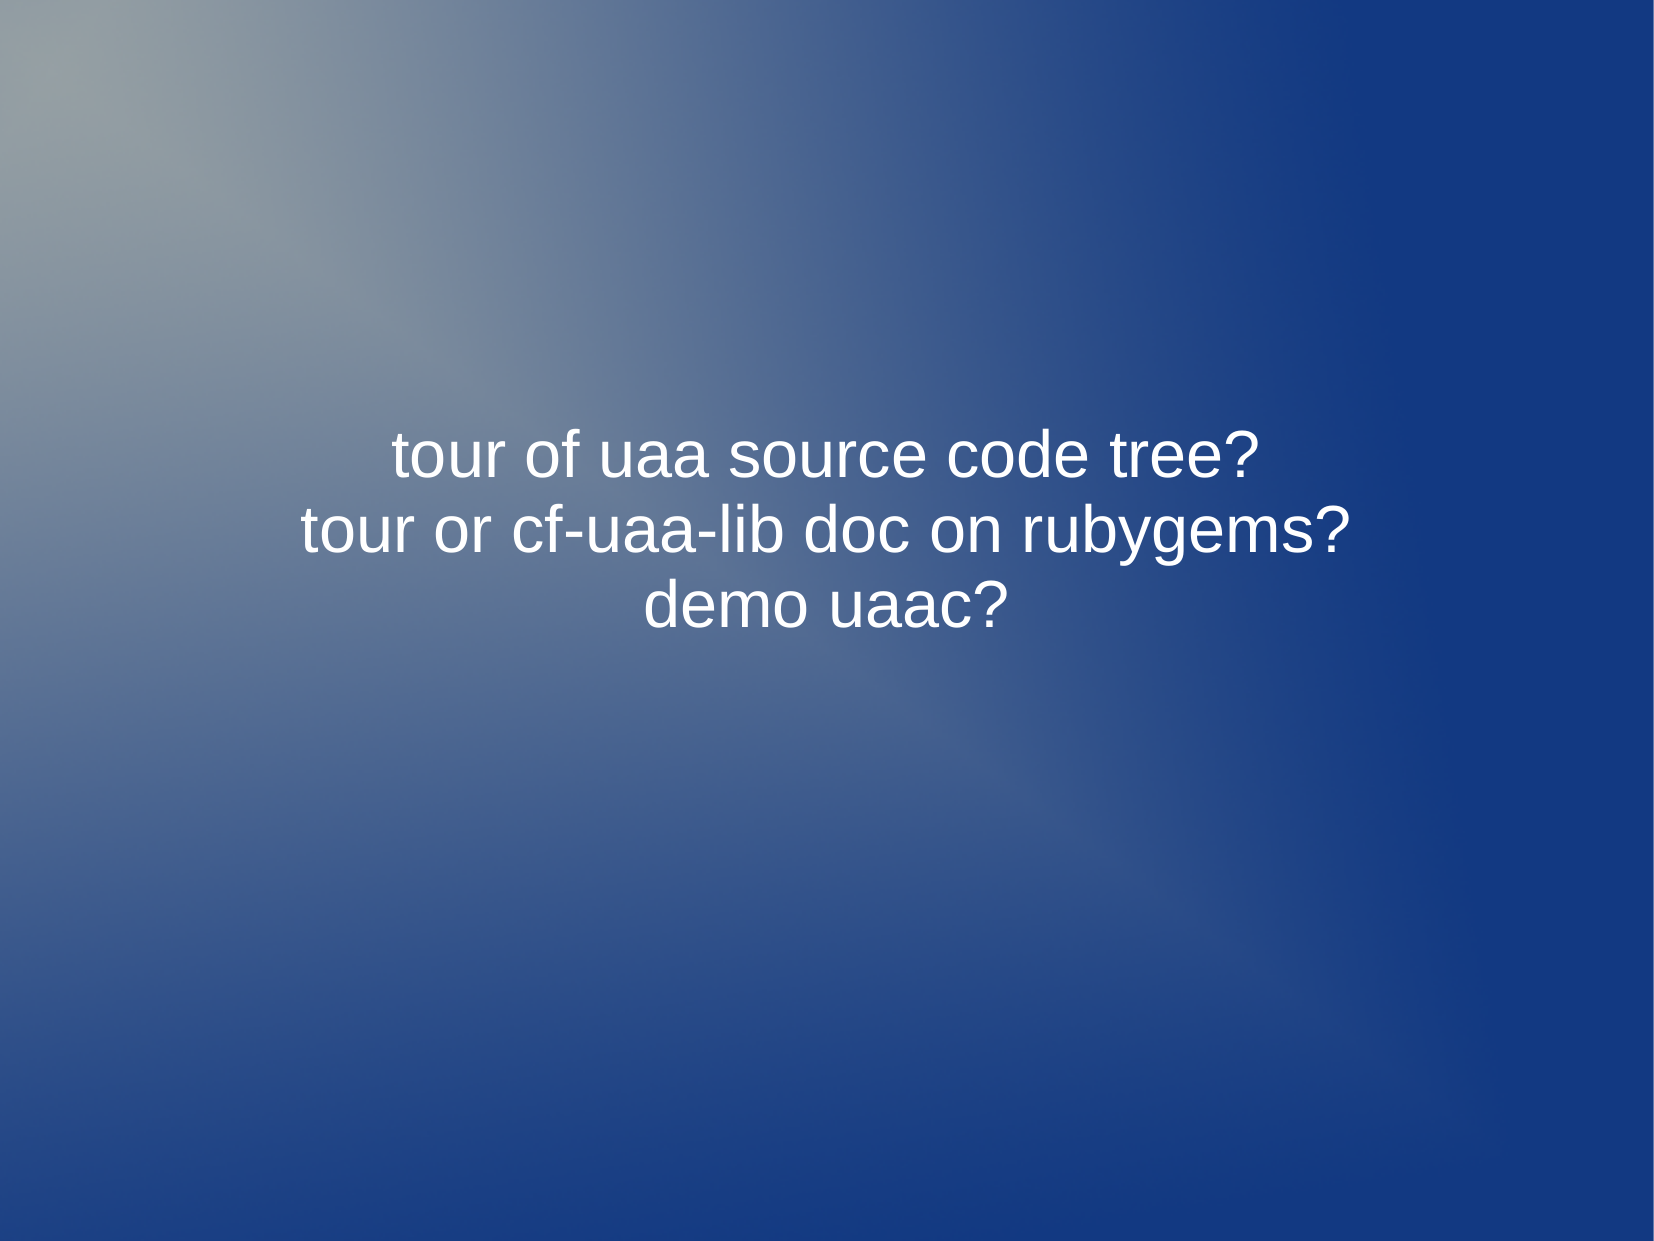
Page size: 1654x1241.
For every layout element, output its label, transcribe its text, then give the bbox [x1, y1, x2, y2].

picture [0, 0, 1654, 1241]
subtitle tour of uaa source code tree? tour or cf-uaa-lib doc on rubygems? demo uaac? [82, 49, 1571, 1010]
